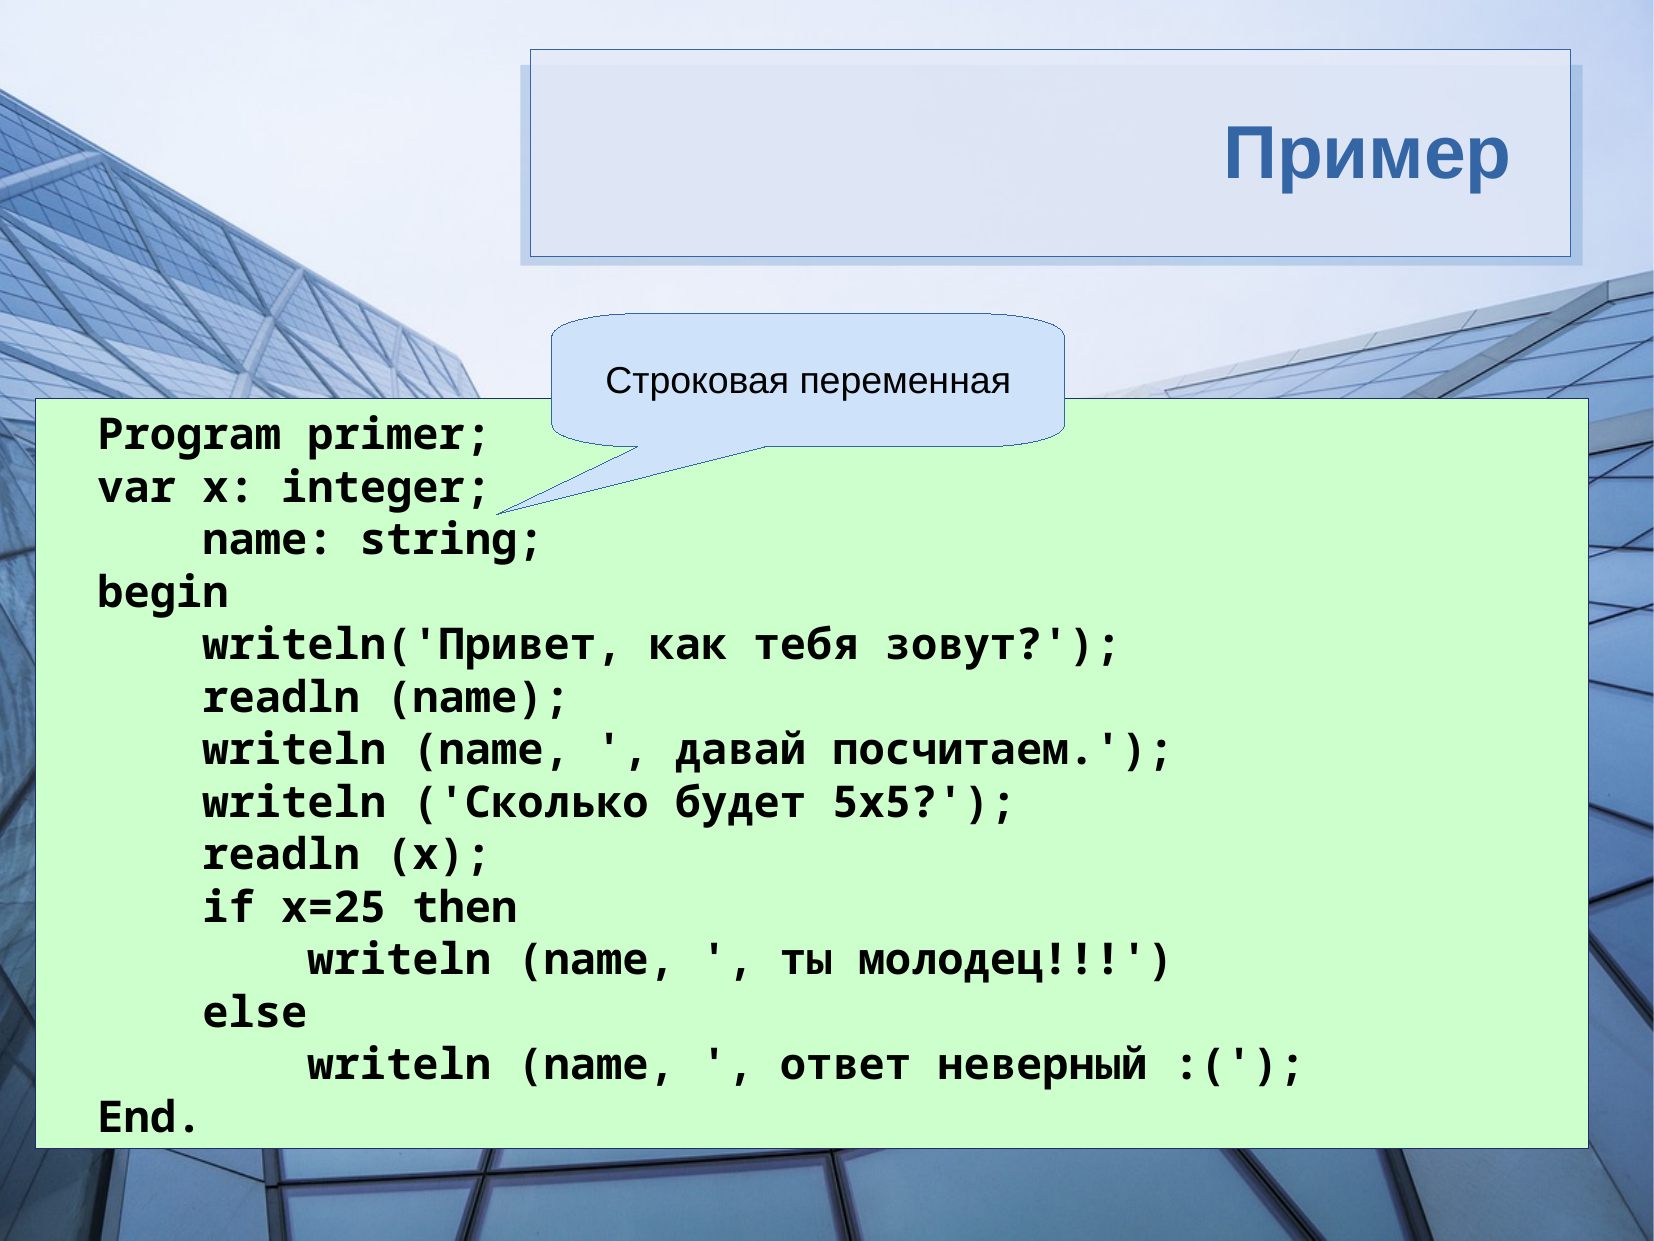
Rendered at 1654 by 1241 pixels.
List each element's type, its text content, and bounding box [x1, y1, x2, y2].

picture [0, 0, 1654, 1241]
text_box Строковая переменная [496, 313, 1065, 515]
title Пример [530, 49, 1571, 257]
text_box Program primer; var x: integer; name: string; begin writeln('Привет, как тебя зовут?'); readln (name); writeln (name, ', давай посчитаем.'); writeln ('Сколько будет 5х5?'); readln (x); if x=25 then writeln (name, ', ты молодец!!!') else writeln (name, ', ответ неверный :('); End. [35, 398, 1589, 1149]
text_box [520, 64, 1583, 266]
